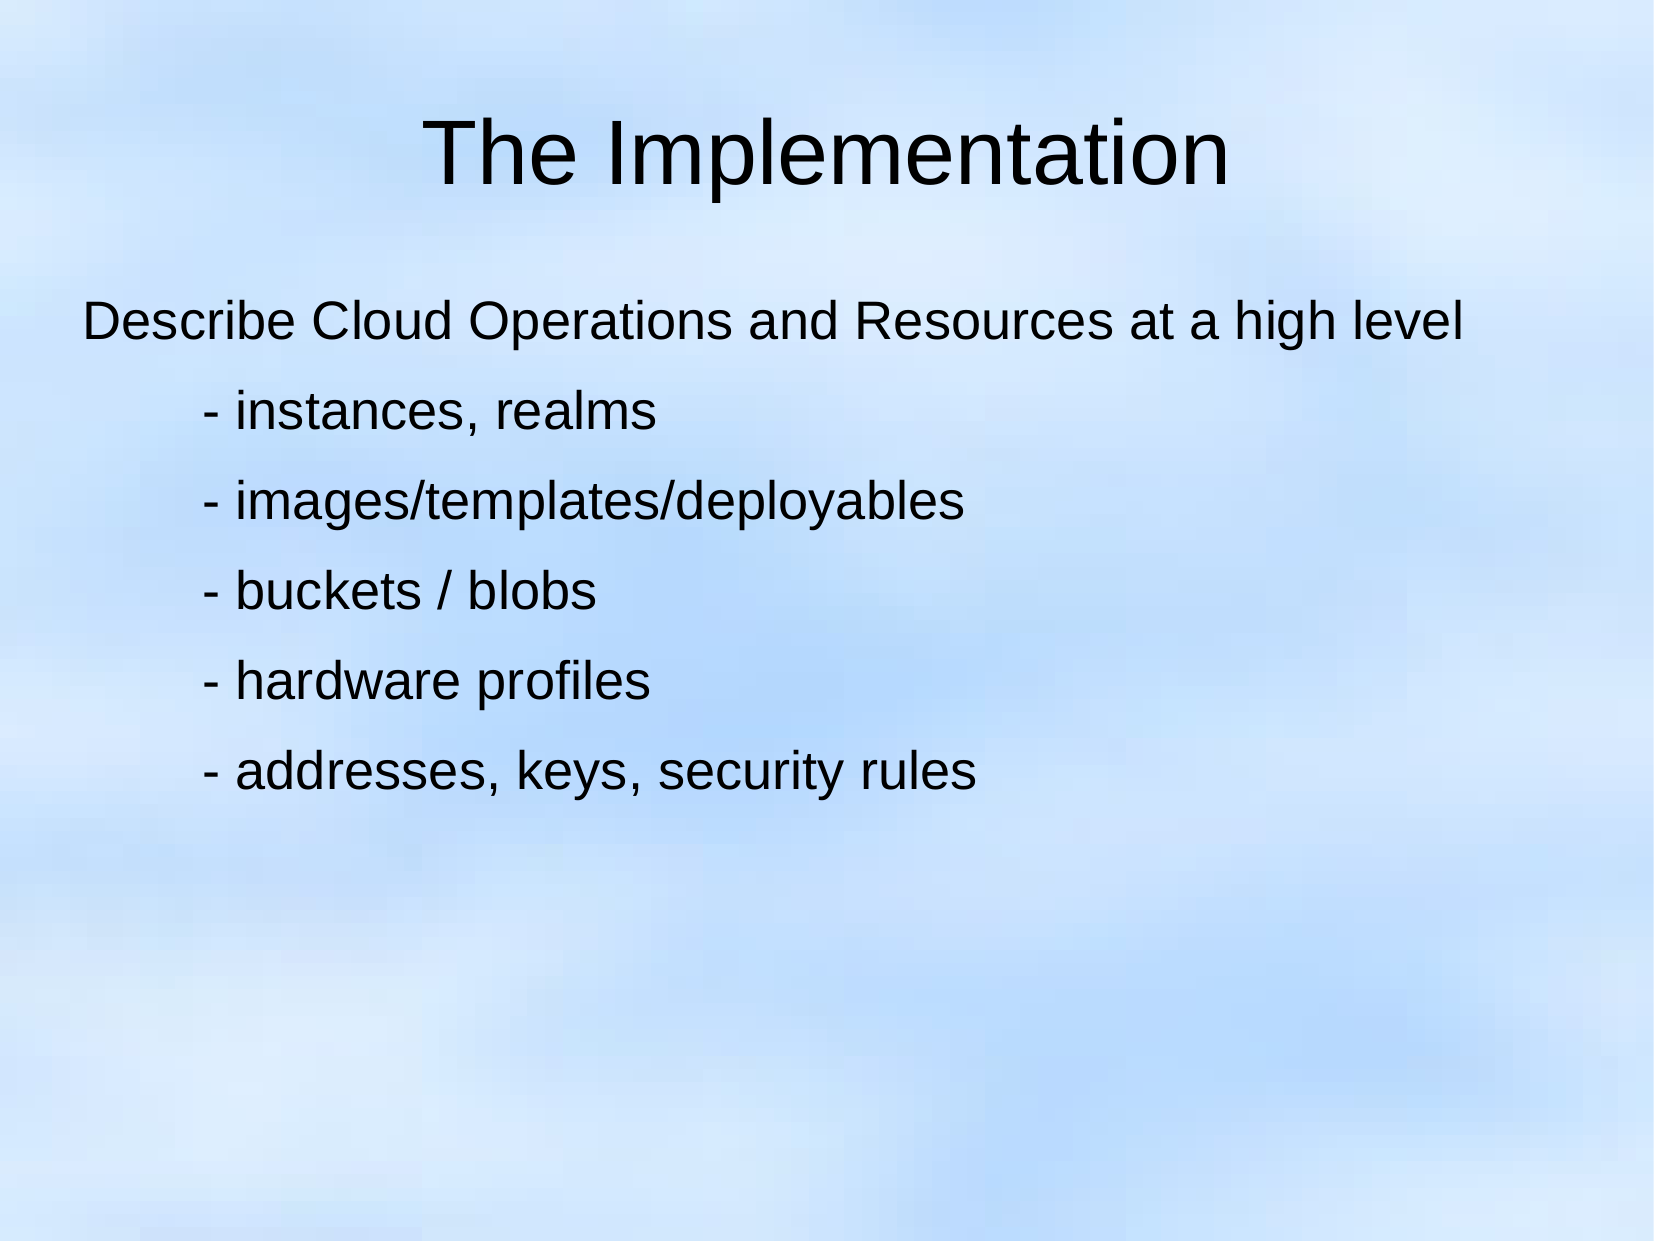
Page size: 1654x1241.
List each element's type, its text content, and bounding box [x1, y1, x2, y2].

picture [0, 0, 1654, 1241]
list Describe Cloud Operations and Resources at a high level - instances, realms - images/templates/deployables - buckets / blobs - hardware profiles - addresses, keys, security rules [82, 290, 1571, 1109]
title The Implementation [82, 49, 1571, 257]
